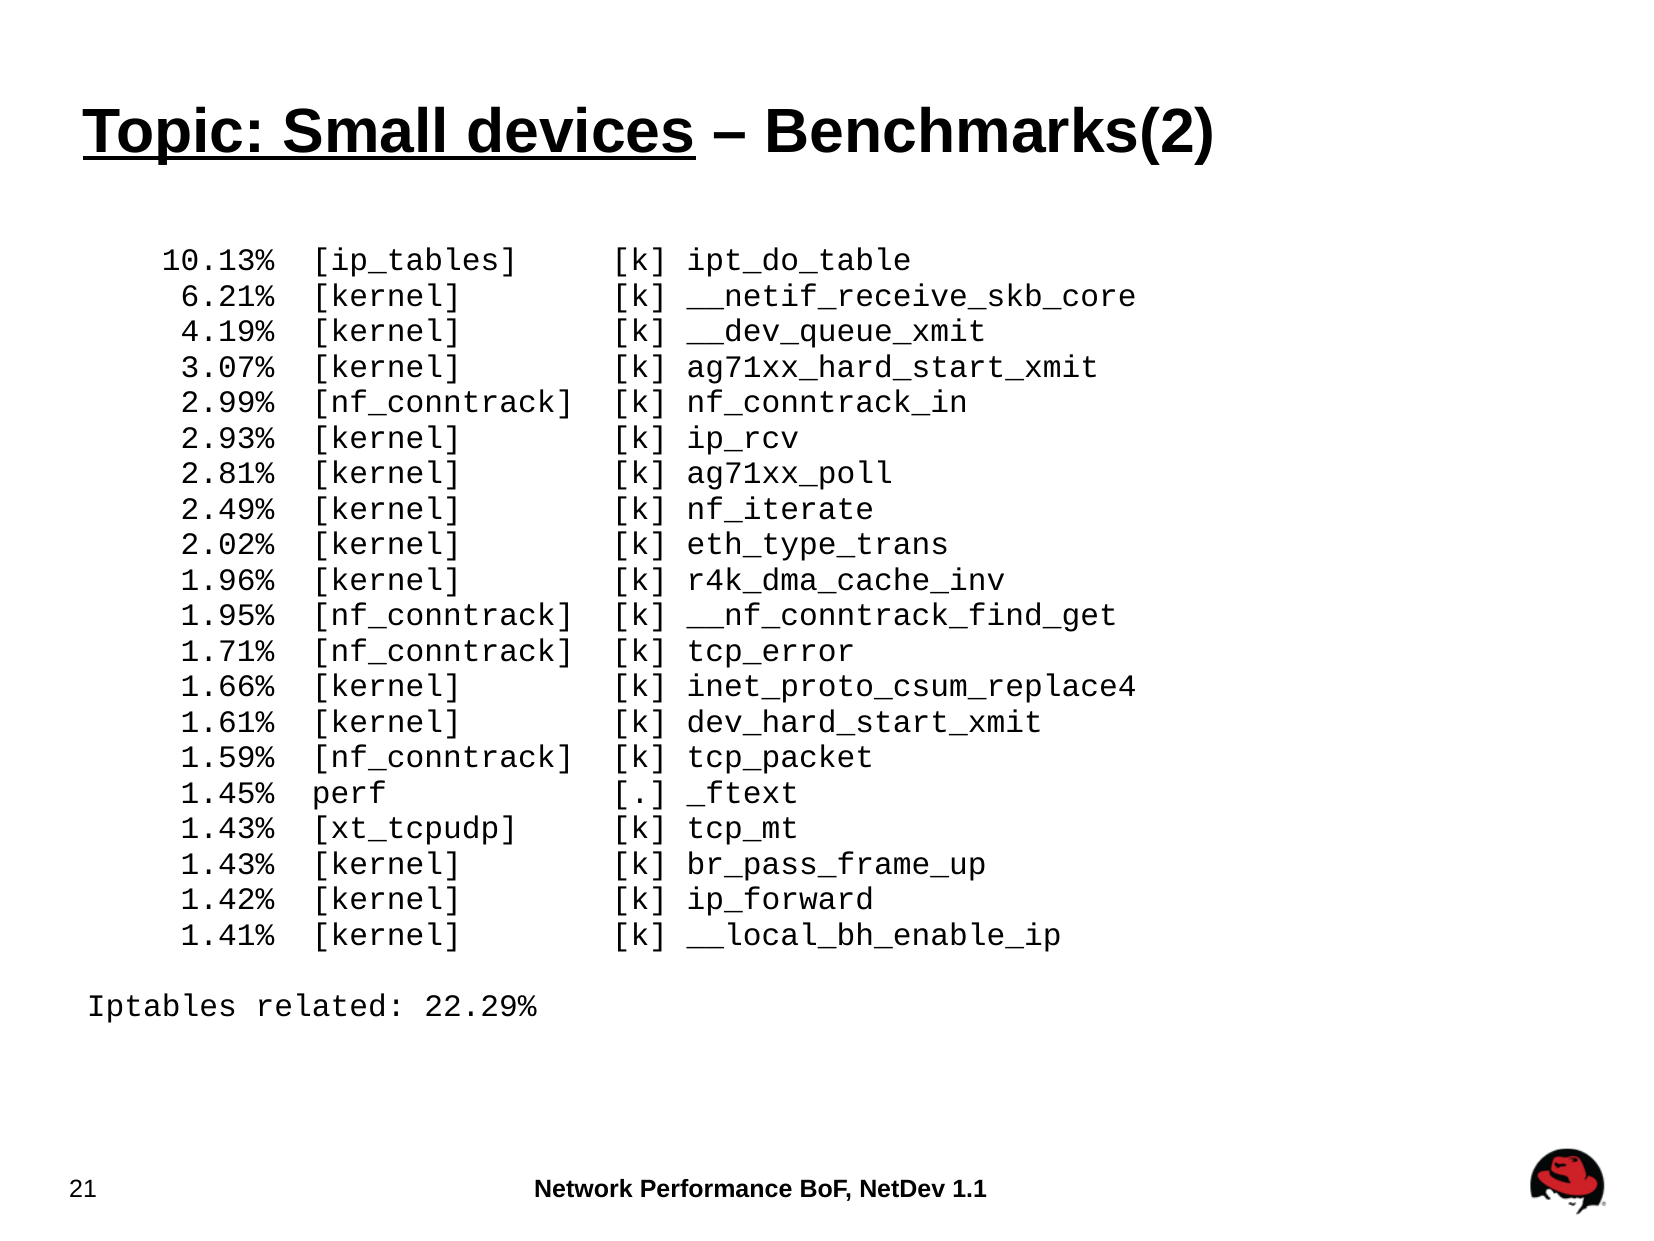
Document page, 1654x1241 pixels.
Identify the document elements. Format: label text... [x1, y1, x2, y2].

title Topic: Small devices – Benchmarks(2) [82, 37, 1571, 226]
picture [1529, 1146, 1612, 1224]
list 10.13% [ip_tables] [k] ipt_do_table 6.21% [kernel] [k] __netif_receive_skb_core 4.19% [kernel] [k] __dev_queue_xmit 3.07% [kernel] [k] ag71xx_hard_start_xmit 2.99% [nf_conntrack] [k] nf_conntrack_in 2.93% [kernel] [k] ip_rcv 2.81% [kernel] [k] ag71xx_poll 2.49% [kernel] [k] nf_iterate 2.02% [kernel] [k] eth_type_trans 1.96% [kernel] [k] r4k_dma_cache_inv 1.95% [nf_conntrack] [k] __nf_conntrack_find_get 1.71% [nf_conntrack] [k] tcp_error 1.66% [kernel] [k] inet_proto_csum_replace4 1.61% [kernel] [k] dev_hard_start_xmit 1.59% [nf_conntrack] [k] tcp_packet 1.45% perf [.] _ftext 1.43% [xt_tcpudp] [k] tcp_mt 1.43% [kernel] [k] br_pass_frame_up 1.42% [kernel] [k] ip_forward 1.41% [kernel] [k] __local_bh_enable_ip Iptables related: 22.29% [86, 244, 1575, 1062]
